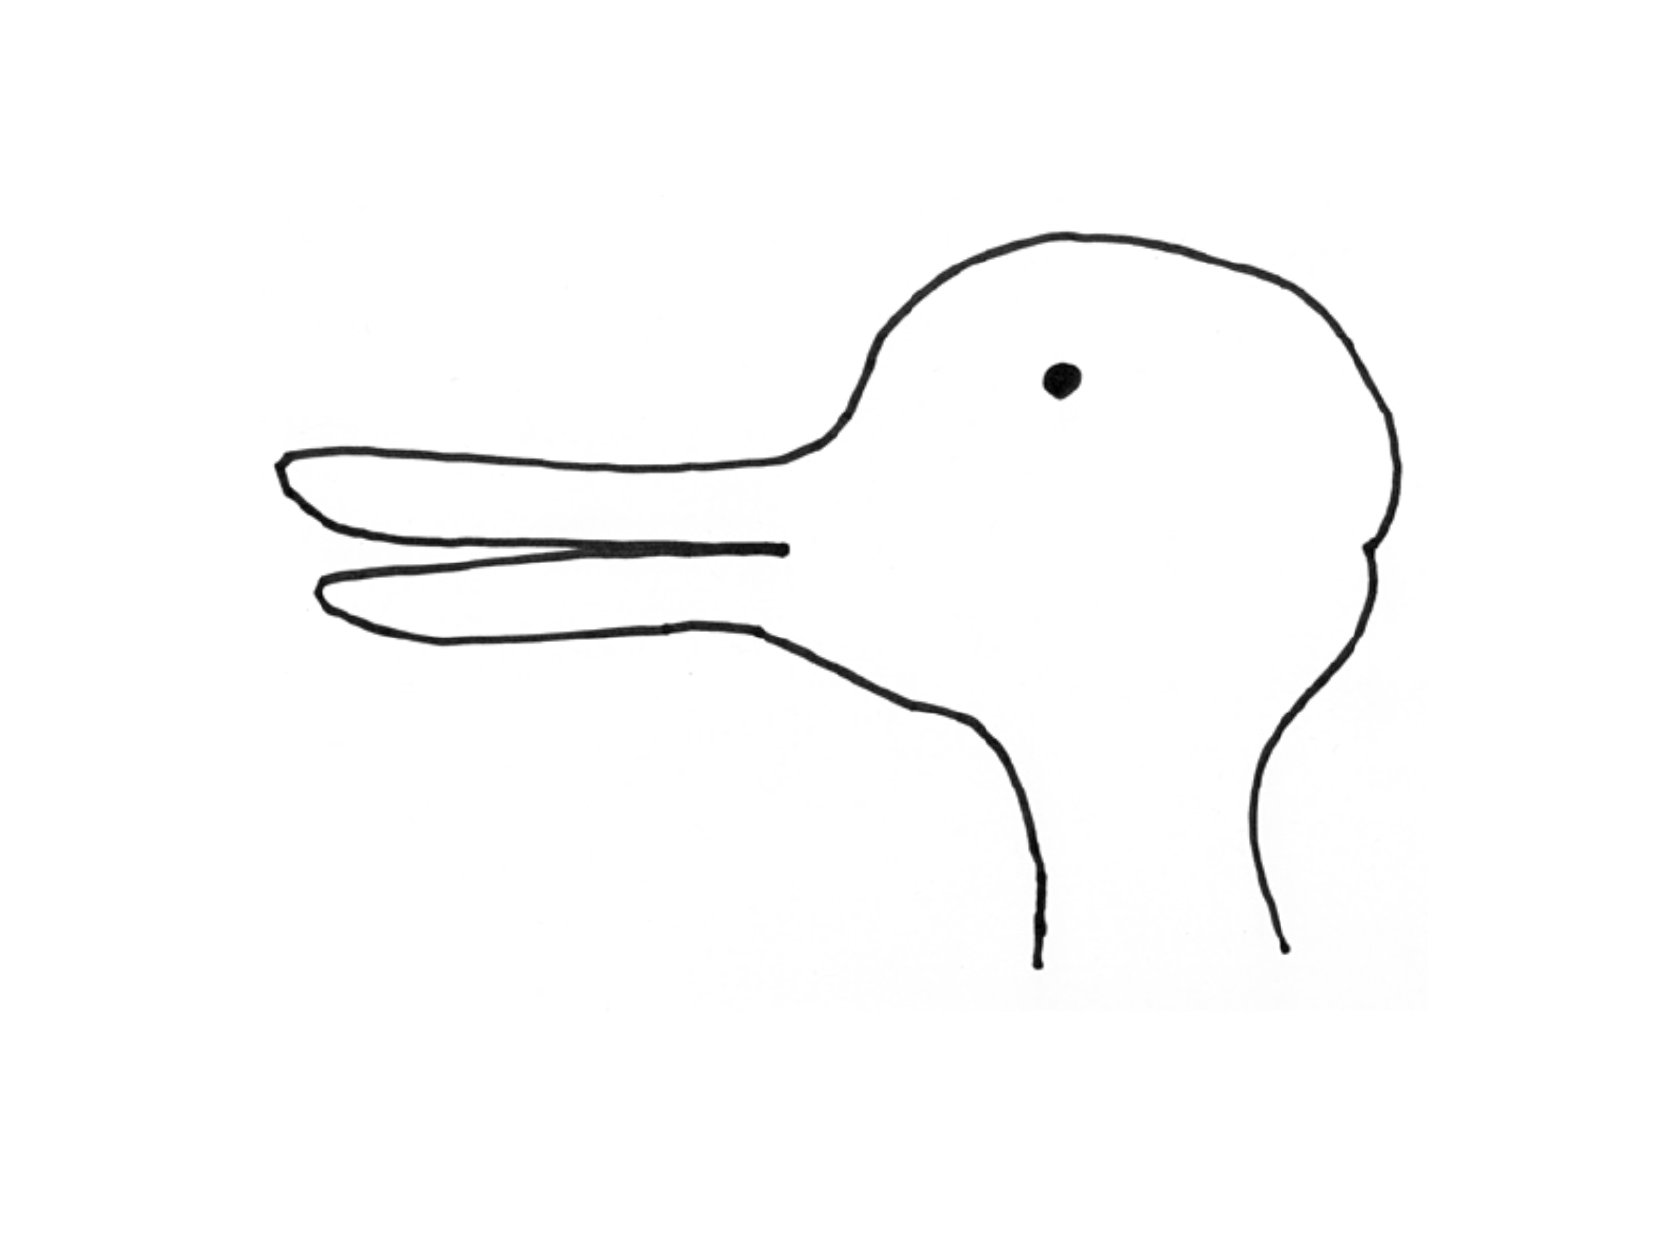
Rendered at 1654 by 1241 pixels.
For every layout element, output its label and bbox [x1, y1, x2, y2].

picture [248, 188, 1428, 1014]
